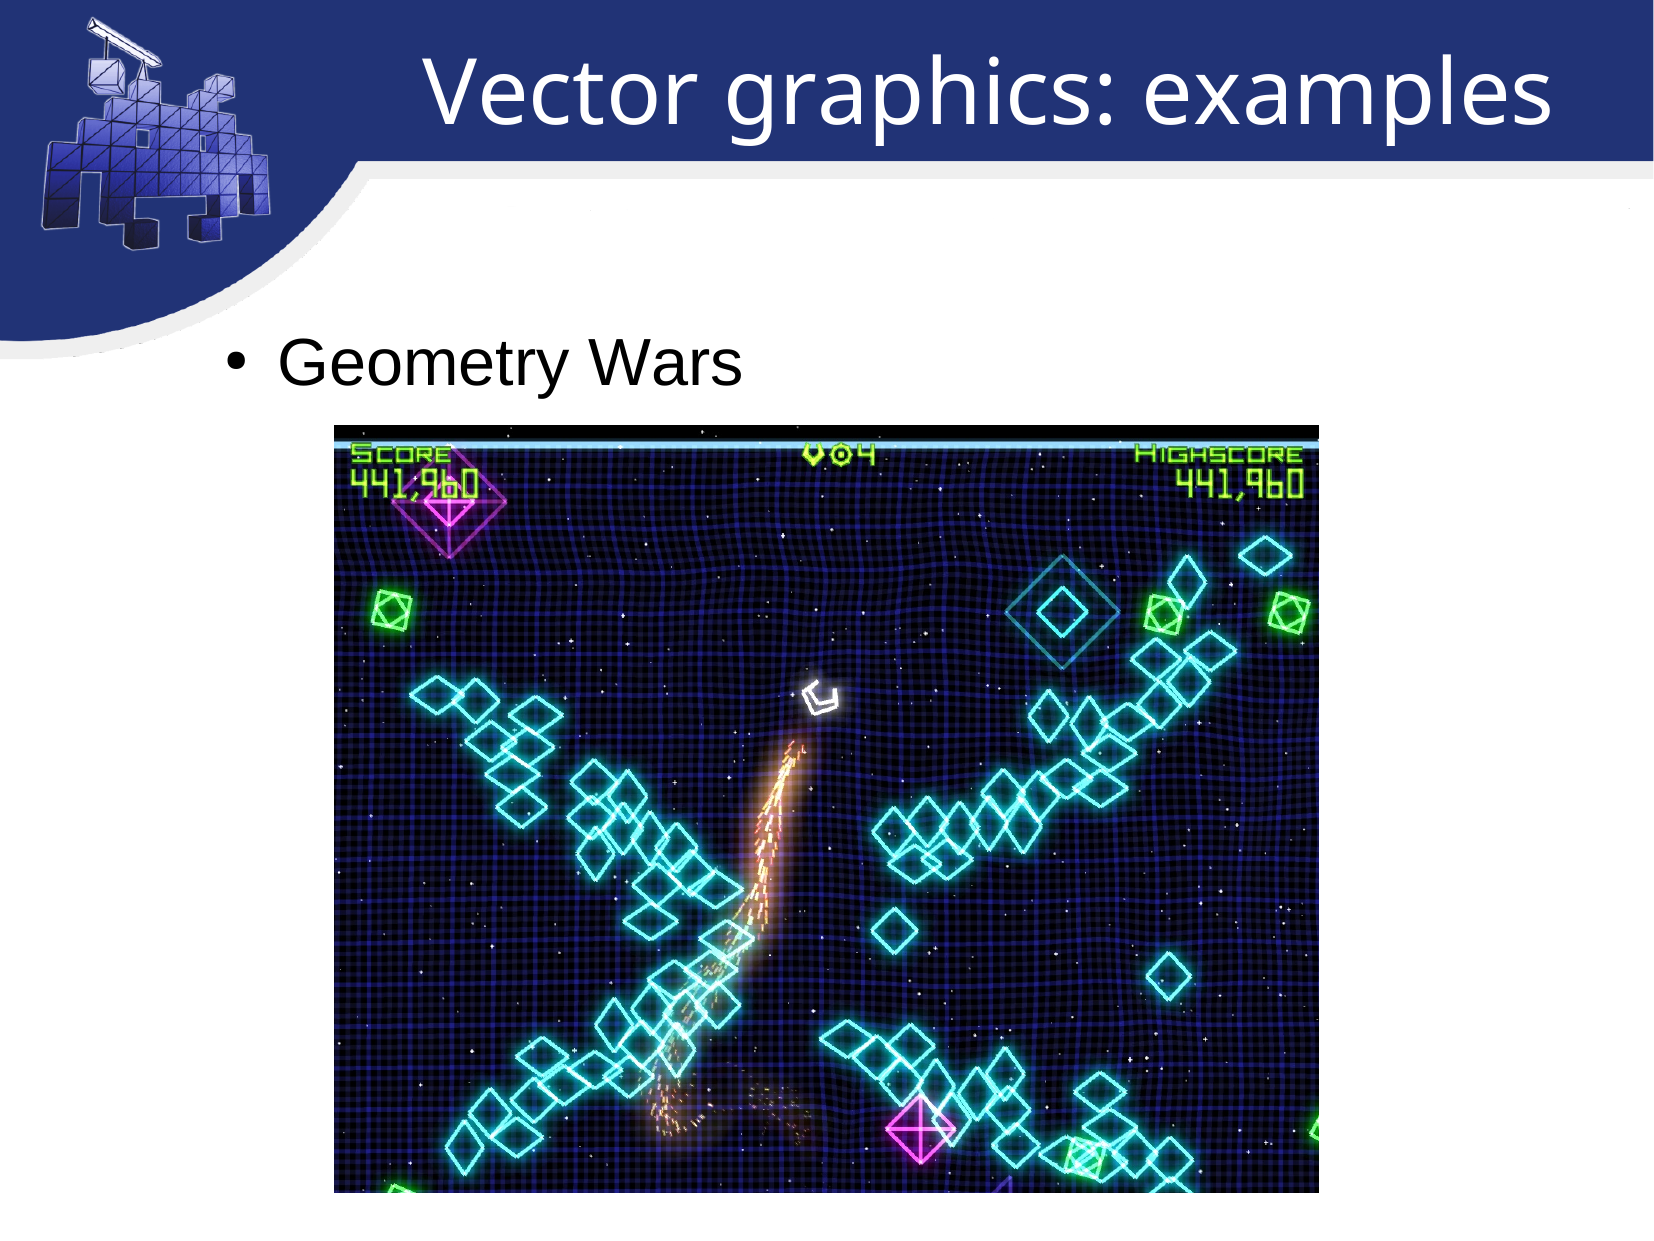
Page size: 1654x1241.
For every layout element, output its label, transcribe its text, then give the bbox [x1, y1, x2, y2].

picture [334, 425, 1319, 1193]
title Vector graphics: examples [354, 35, 1625, 142]
list Geometry Wars [206, 324, 1595, 1078]
picture [0, 0, 1654, 443]
